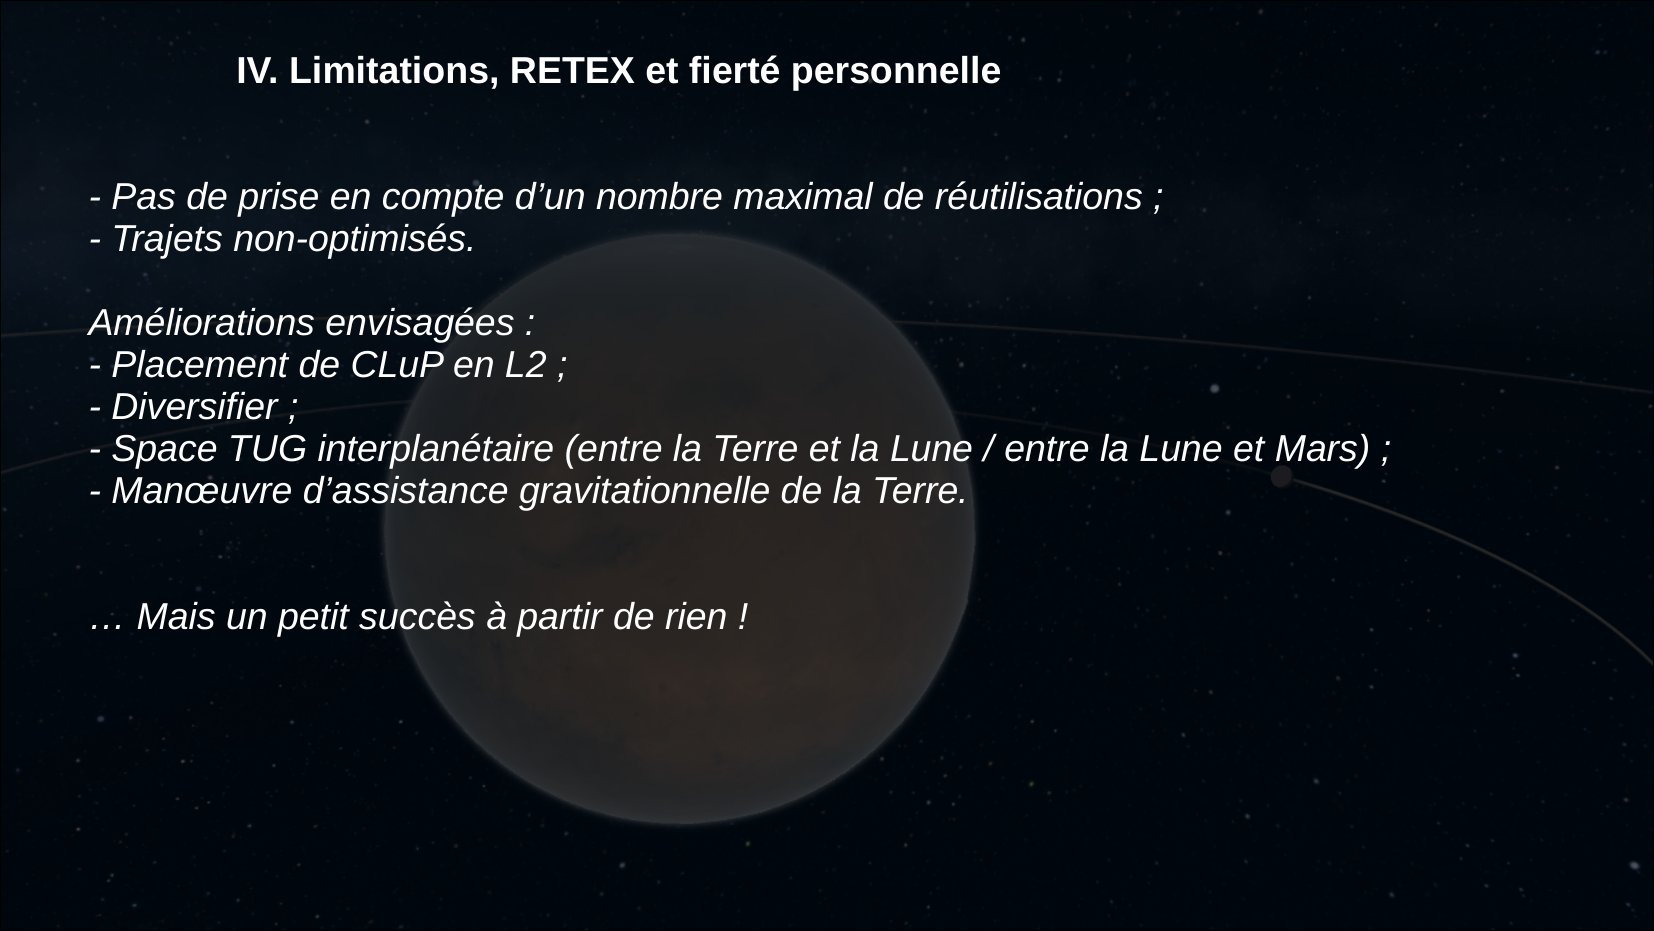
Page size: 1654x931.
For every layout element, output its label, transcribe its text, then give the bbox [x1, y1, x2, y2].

text_box IV. Limitations, RETEX et fierté personnelle - Pas de prise en compte d’un nombre maximal de réutilisations ; - Trajets non-optimisés. Améliorations envisagées : - Placement de CLuP en L2 ; - Diversifier ; - Space TUG interplanétaire (entre la Terre et la Lune / entre la Lune et Mars) ; - Manœuvre d’assistance gravitationnelle de la Terre. … Mais un petit succès à partir de rien ! [0, 0, 1654, 931]
